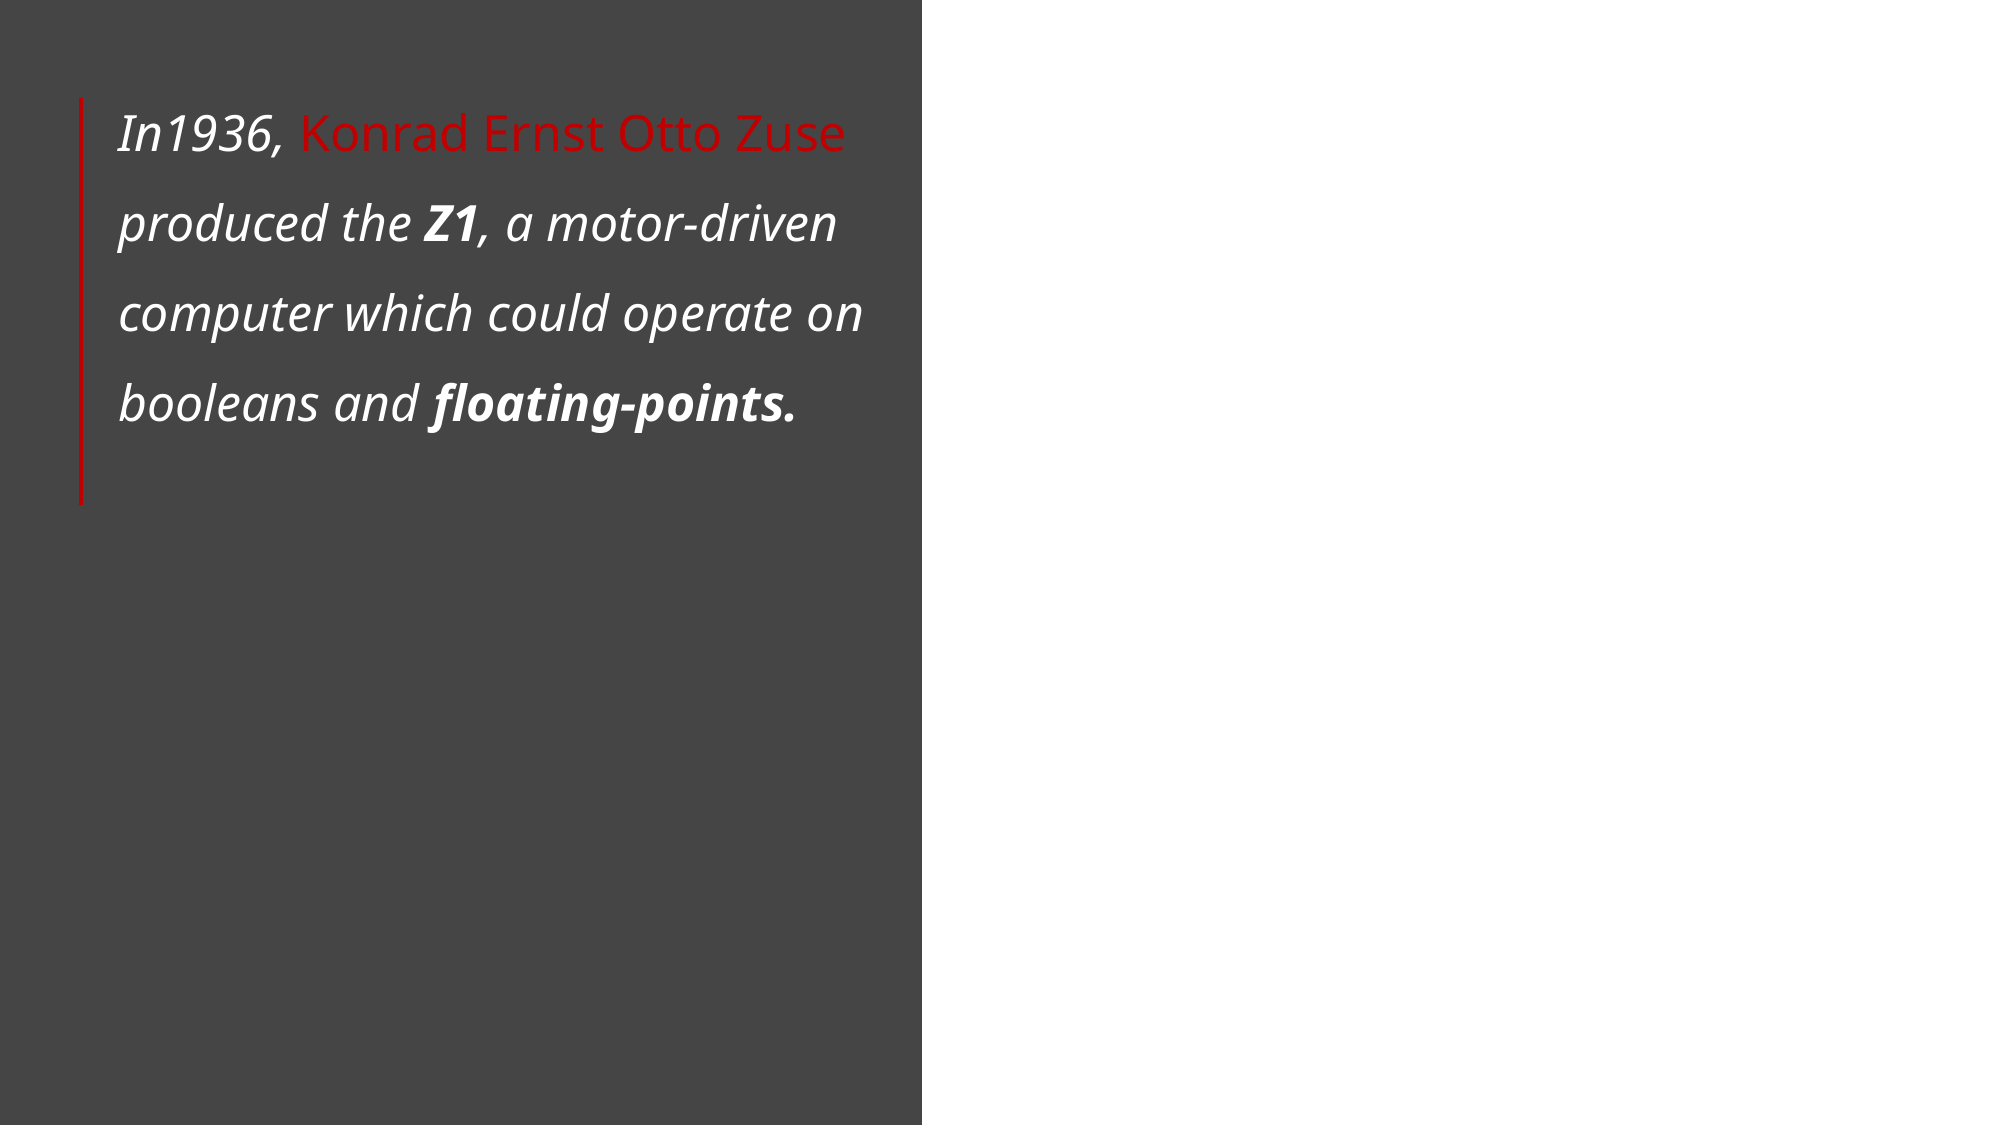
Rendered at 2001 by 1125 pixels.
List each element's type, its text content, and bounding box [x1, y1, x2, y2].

text_box [0, 0, 922, 1125]
text_box In1936, Konrad Ernst Otto Zuse produced the Z1, a motor-driven computer which could operate on booleans and floating-points. [103, 64, 888, 523]
